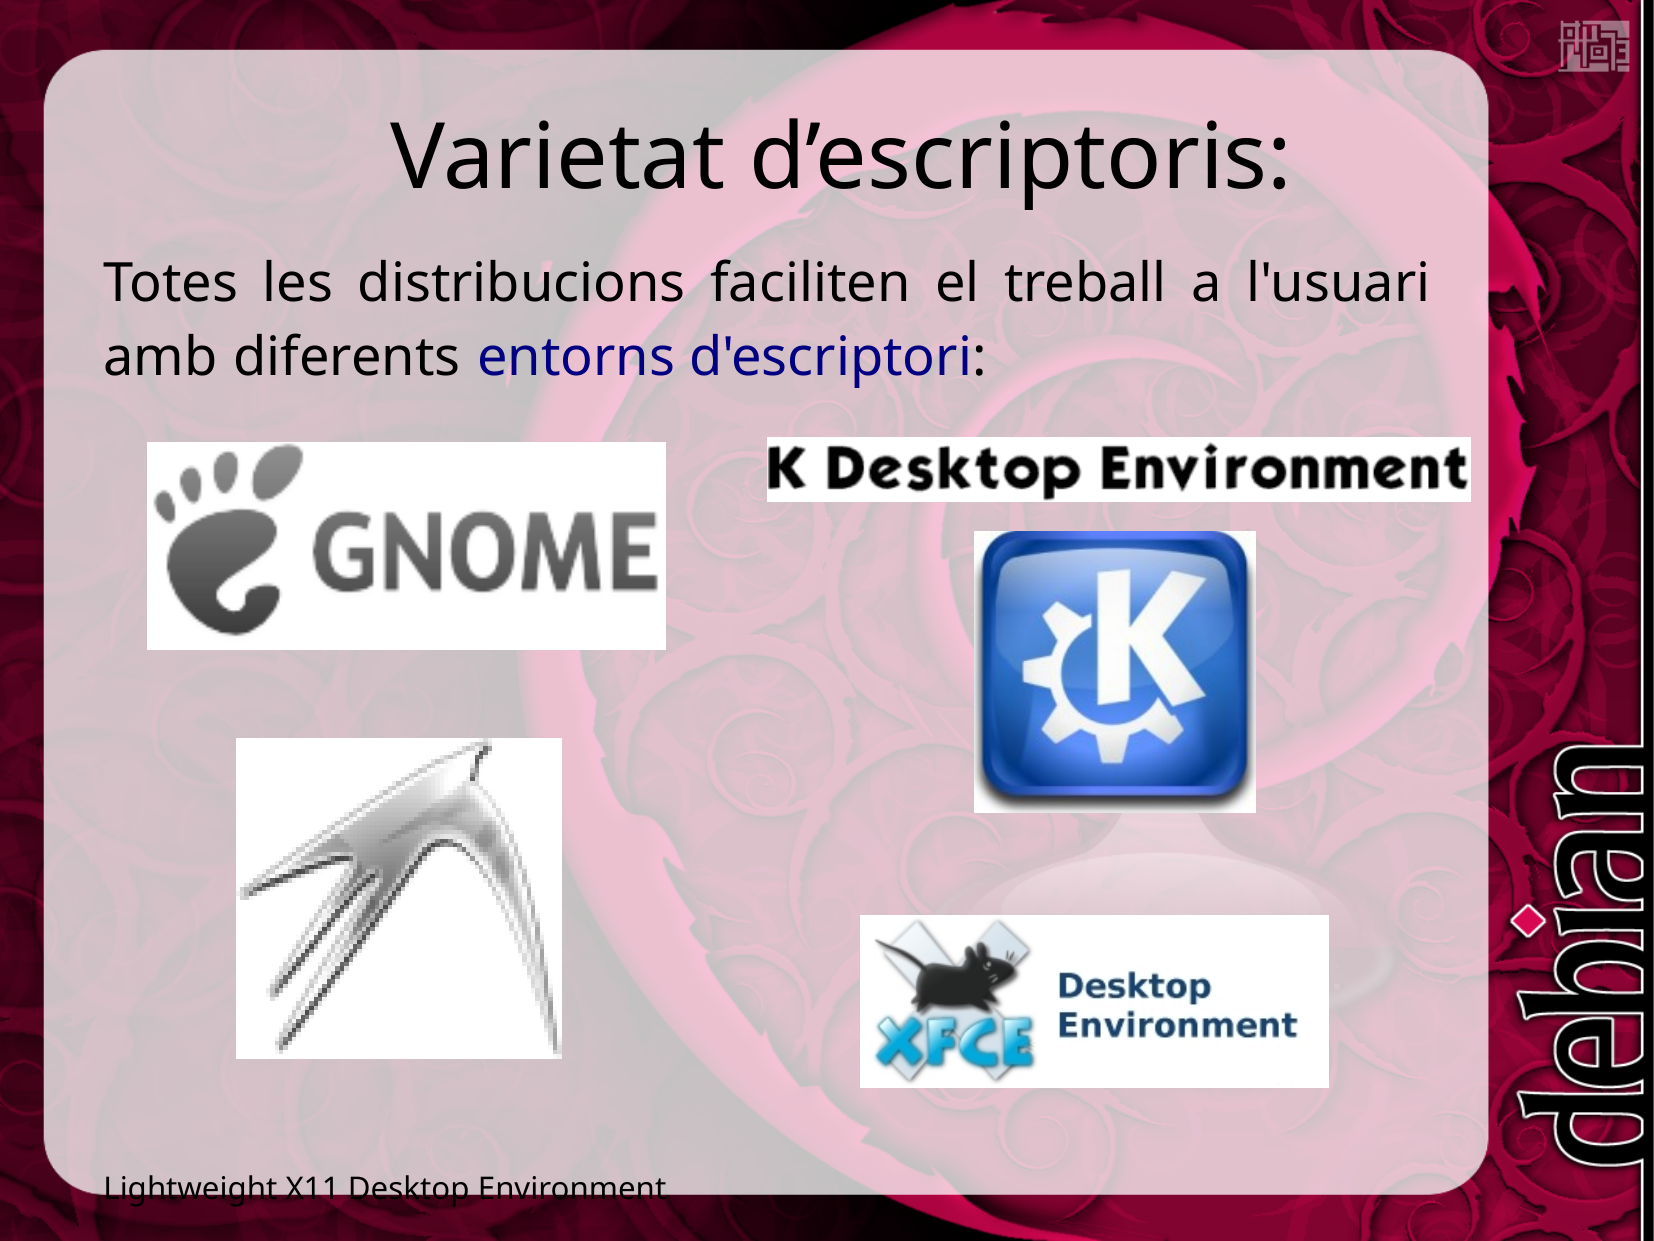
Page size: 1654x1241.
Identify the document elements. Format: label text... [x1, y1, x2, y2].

text_box Totes les distribucions faciliten el treball a l'usuari amb diferents entorns d'escriptori: Lightweight X11 Desktop Environment [88, 236, 1447, 1135]
title Varietat d’escriptoris: [59, 49, 1477, 257]
picture [0, 0, 1654, 1241]
